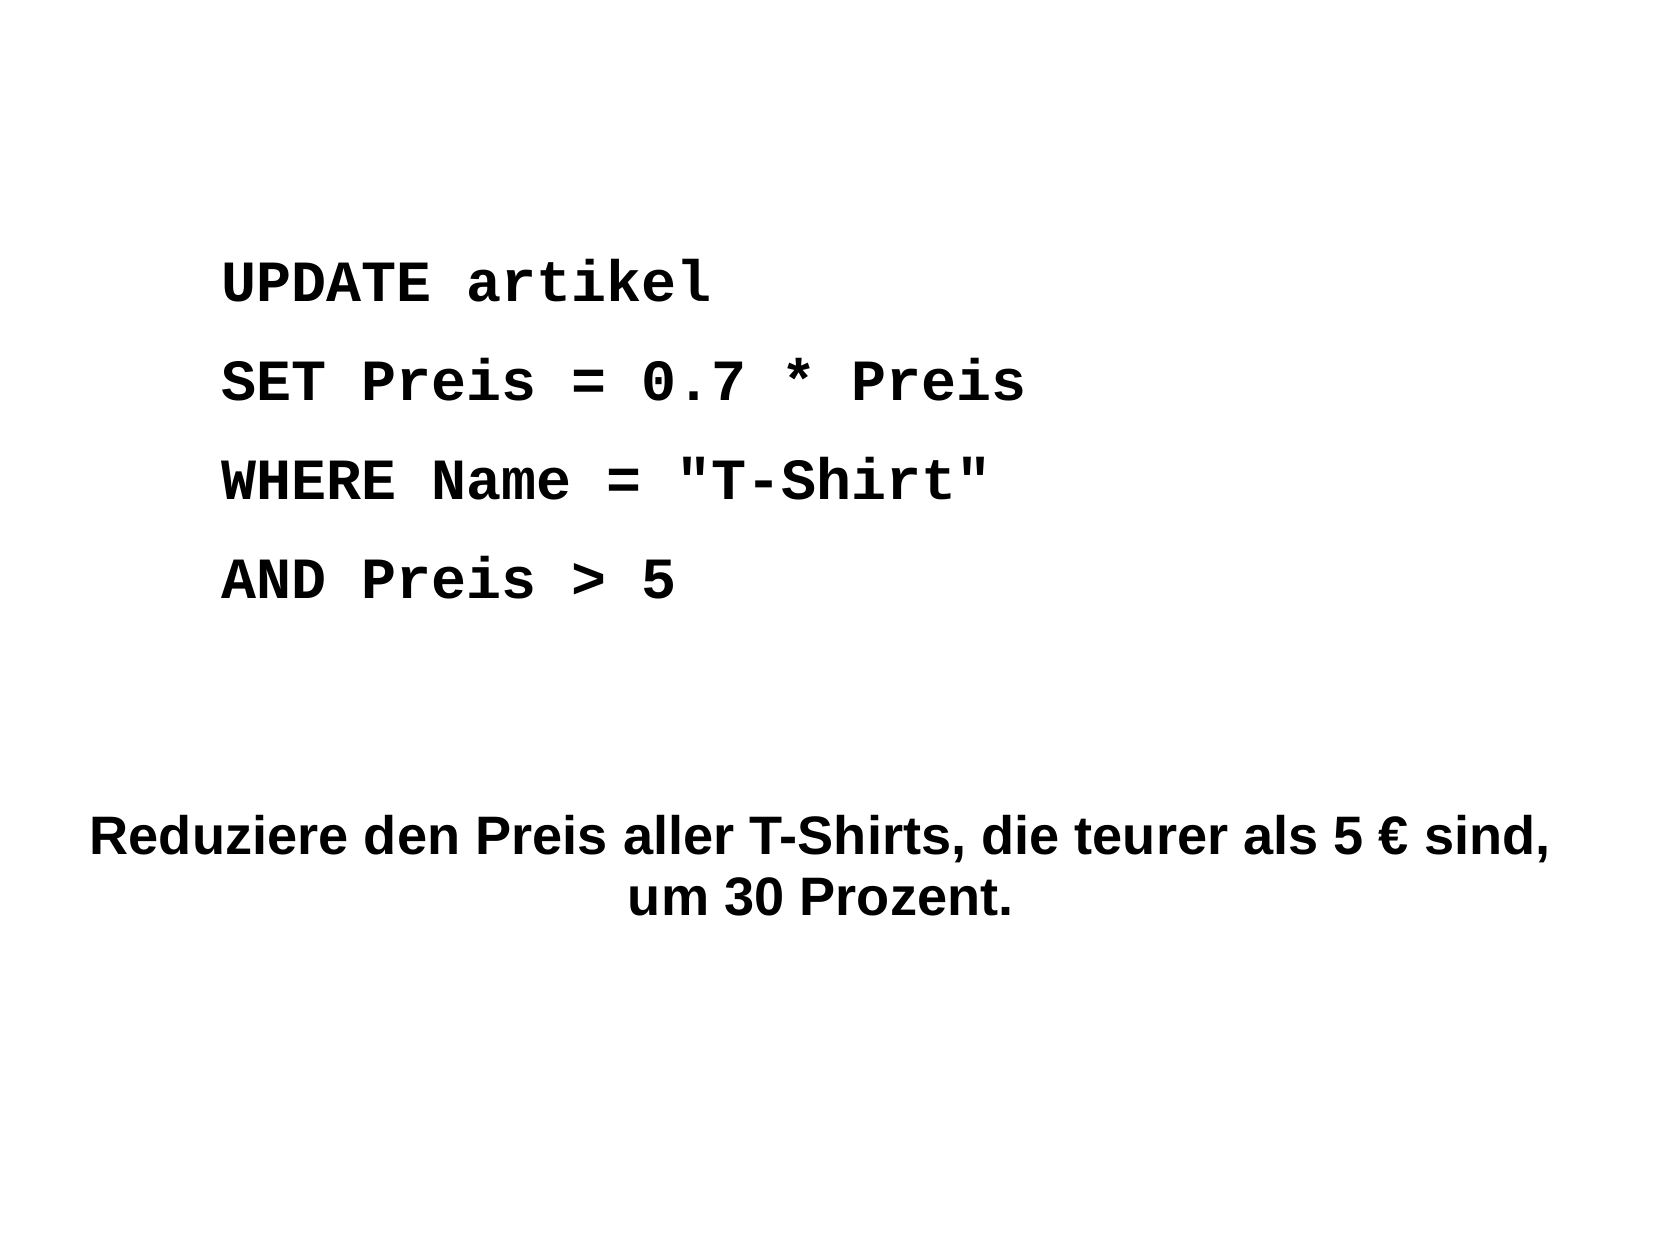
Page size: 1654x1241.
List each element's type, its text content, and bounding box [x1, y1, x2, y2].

text_box UPDATE artikel SET Preis = 0.7 * Preis WHERE Name = "T-Shirt" AND Preis > 5 [206, 212, 1625, 594]
title Reduziere den Preis aller T-Shirts, die teurer als 5 € sind, um 30 Prozent. [76, 787, 1566, 945]
